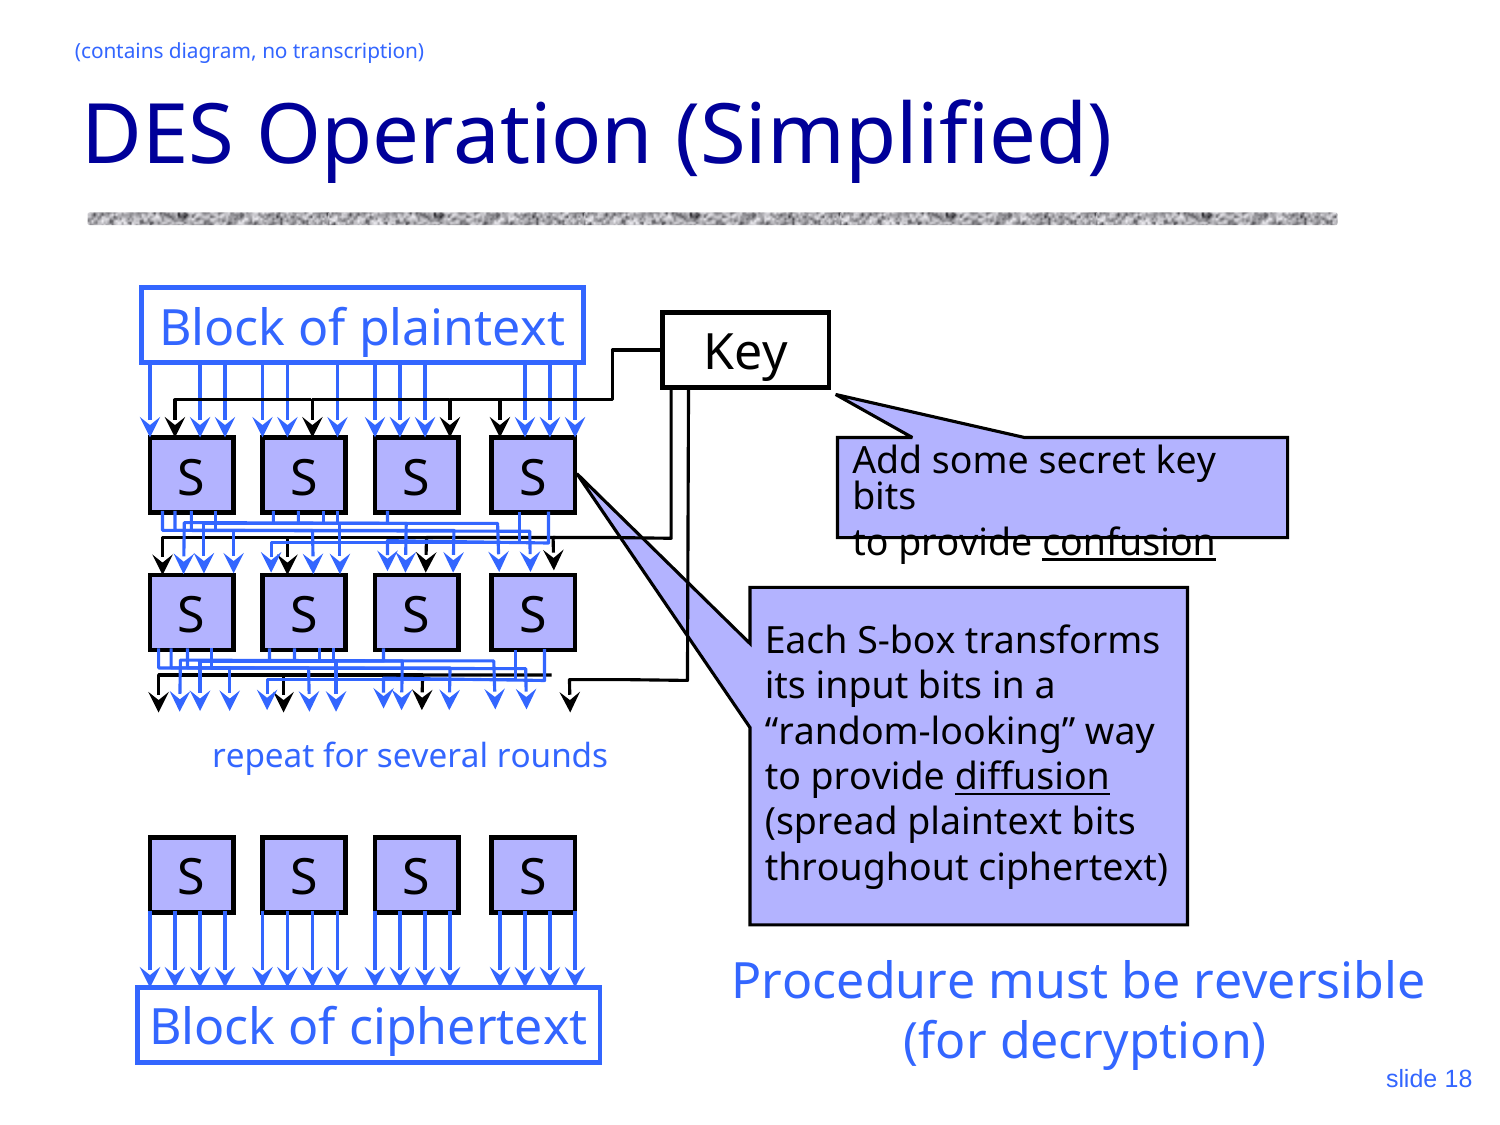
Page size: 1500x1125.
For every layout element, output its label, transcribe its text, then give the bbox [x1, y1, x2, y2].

text_box S [262, 575, 346, 651]
text_box Each S-box transforms its input bits in a “random-looking” way to provide diffusion (spread plaintext bits throughout ciphertext) [690, 584, 1188, 925]
text_box Block of plaintext [141, 287, 584, 363]
text_box S [491, 437, 575, 513]
text_box S [374, 575, 459, 651]
title DES Operation (Simplified) [66, 37, 1463, 188]
text_box S [149, 575, 234, 651]
text_box Key [662, 312, 830, 388]
text_box S [149, 437, 234, 513]
text_box Block of ciphertext [137, 987, 601, 1063]
text_box Add some secret key bits to provide confusion [835, 394, 1288, 538]
text_box S [262, 437, 346, 513]
text_box Procedure must be reversible (for decryption) [716, 952, 1455, 1076]
text_box slide <number> [1174, 1025, 1488, 1101]
text_box Each S-box transforms its input bits in a “random-looking” way to provide diffusion (spread plaintext bits throughout ciphertext) [622, 540, 686, 634]
text_box S [262, 837, 346, 913]
picture [87, 212, 1338, 226]
text_box repeat for several rounds [197, 737, 624, 781]
text_box (contains diagram, no transcription) [60, 29, 541, 70]
text_box S [374, 437, 459, 513]
text_box S [491, 837, 575, 913]
text_box Each S-box transforms its input bits in a “random-looking” way to provide diffusion (spread plaintext bits throughout ciphertext) [576, 473, 641, 536]
text_box S [491, 575, 575, 651]
text_box S [149, 837, 234, 913]
text_box S [374, 837, 459, 913]
